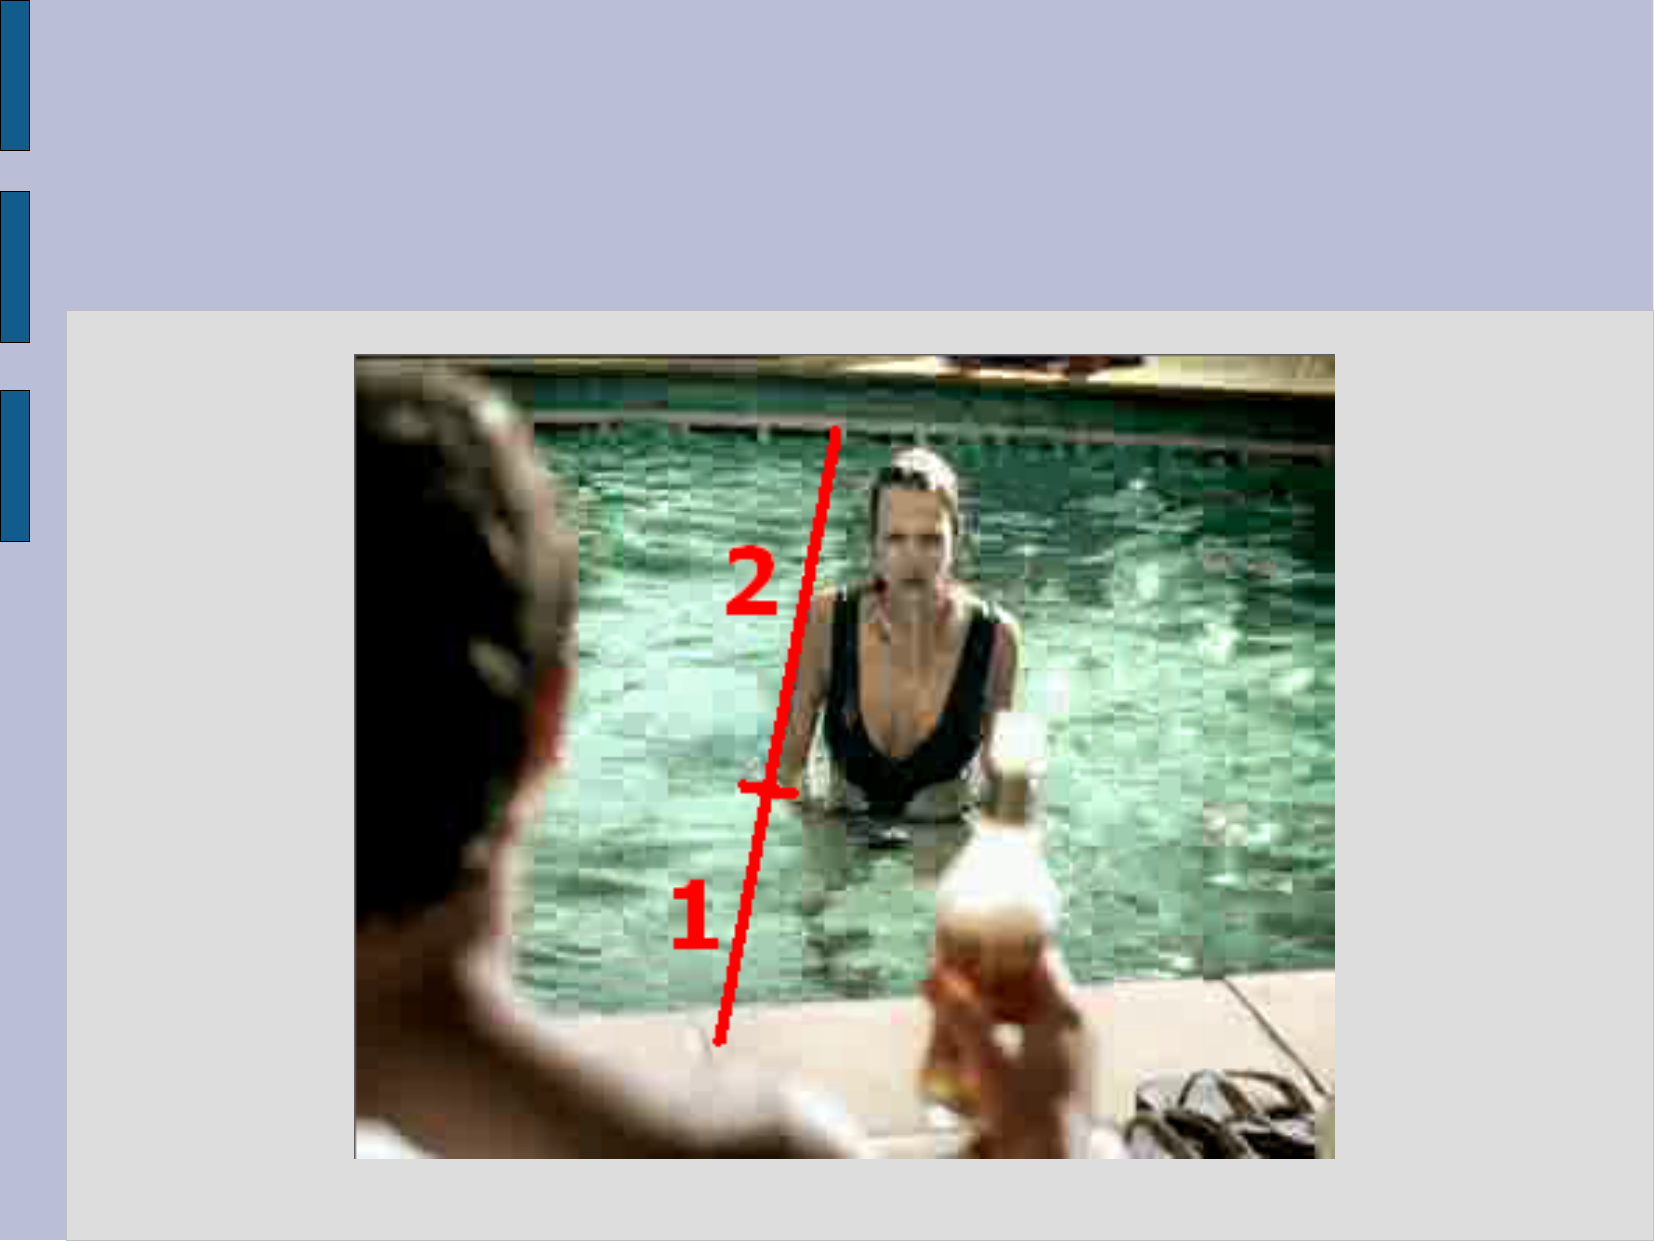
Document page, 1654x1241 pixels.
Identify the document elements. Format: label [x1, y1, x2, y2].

picture [354, 354, 1335, 1159]
